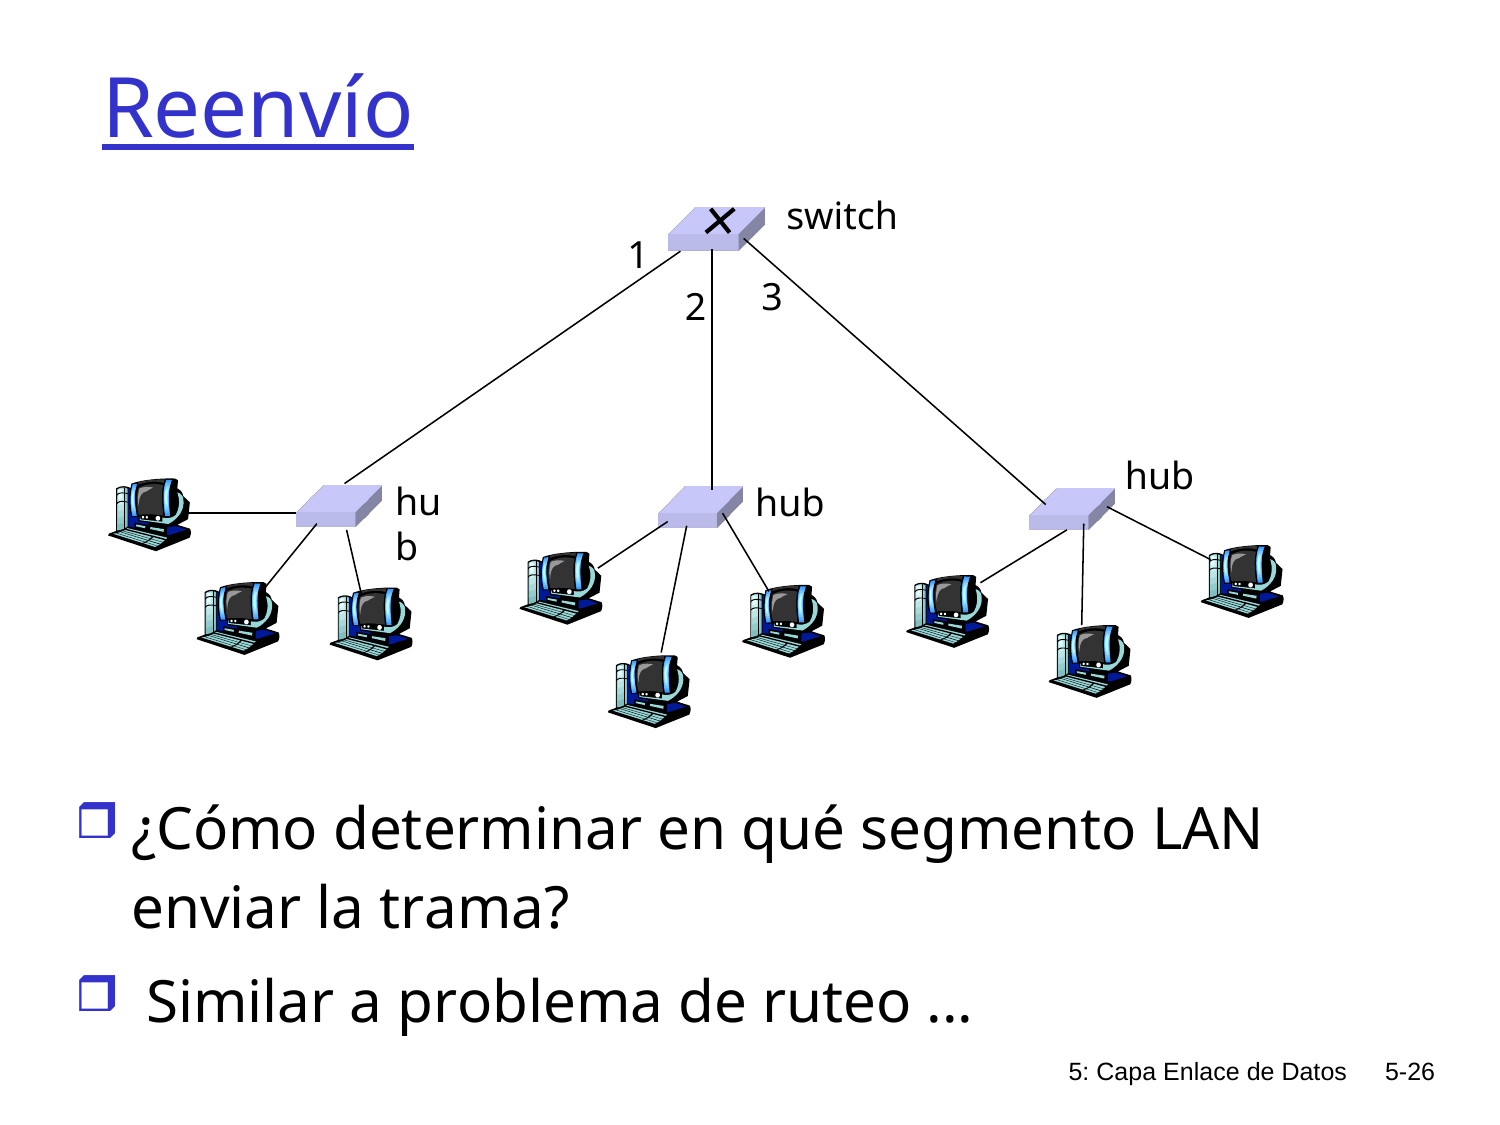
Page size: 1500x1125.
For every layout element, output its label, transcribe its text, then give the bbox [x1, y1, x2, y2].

text_box 1 [612, 222, 664, 284]
text_box 2 [670, 275, 722, 337]
title Reenvío [87, 23, 1363, 188]
picture [329, 586, 414, 661]
picture [196, 581, 281, 655]
text_box [658, 486, 740, 528]
text_box hub [380, 469, 474, 576]
text_box hub [1110, 444, 1210, 505]
picture [1048, 624, 1133, 698]
text_box 3 [746, 265, 798, 326]
picture [607, 654, 692, 729]
text_box [668, 207, 764, 250]
text_box hub [740, 471, 840, 533]
text_box [296, 485, 380, 527]
picture [906, 574, 991, 648]
picture [108, 477, 193, 552]
list ¿Cómo determinar en qué segmento LAN enviar la trama? Similar a problema de ruteo ... [75, 787, 1388, 1013]
picture [519, 551, 604, 625]
text_box switch [771, 184, 914, 246]
text_box [1029, 488, 1112, 530]
picture [1200, 544, 1285, 618]
picture [742, 584, 827, 658]
text_box [713, 207, 731, 217]
